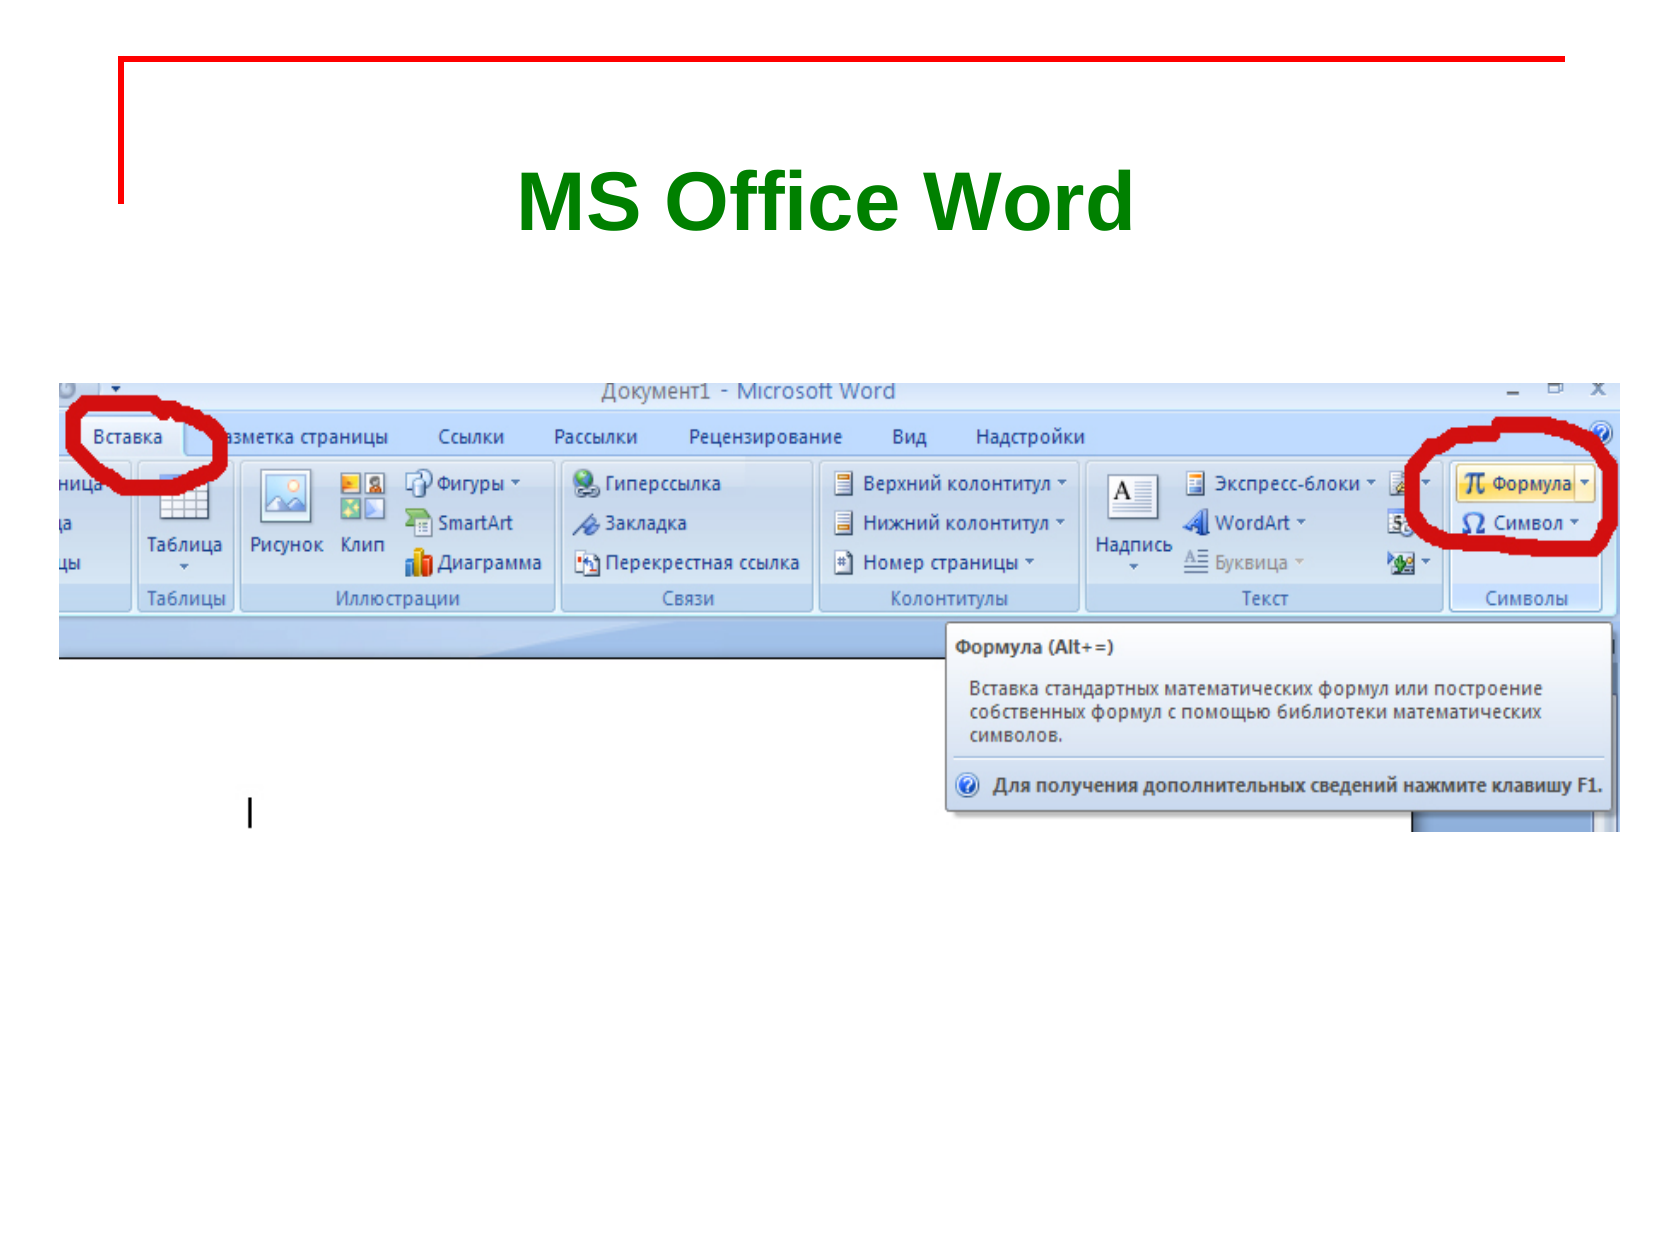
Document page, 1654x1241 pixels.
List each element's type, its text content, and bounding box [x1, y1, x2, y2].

text_box MS Office Word [354, 147, 1300, 256]
picture [59, 383, 1620, 832]
